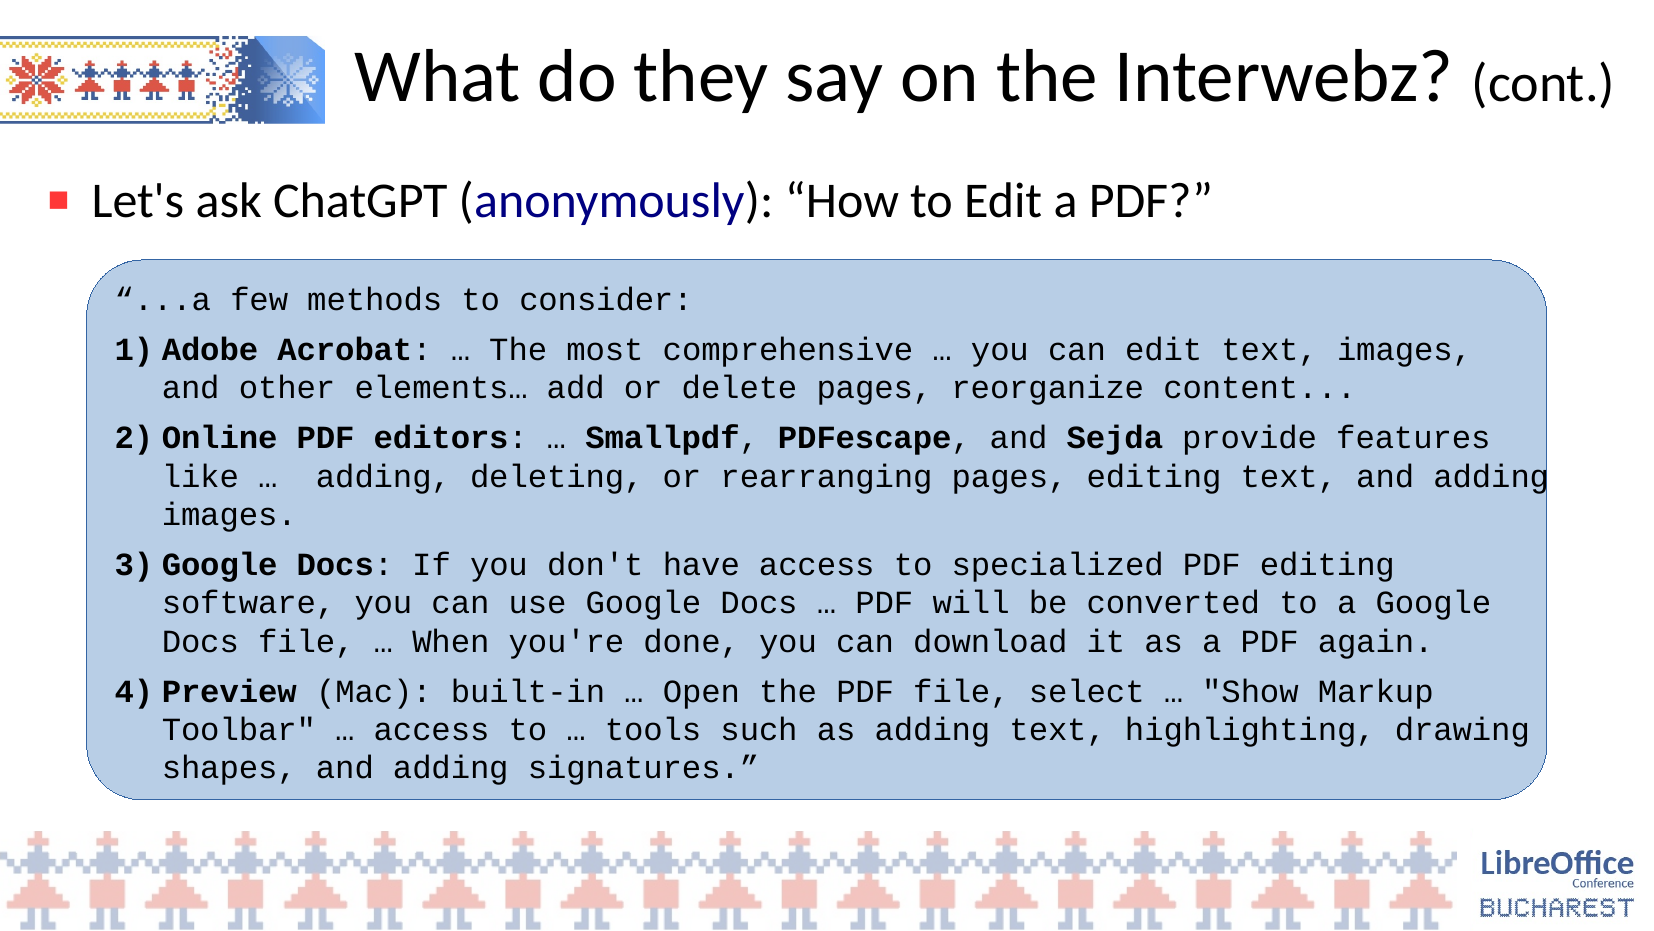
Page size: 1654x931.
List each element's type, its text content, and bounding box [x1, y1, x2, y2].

list Let's ask ChatGPT (anonymously): “How to Edit a PDF?” [47, 177, 1625, 827]
subtitle eyalroz1@gmx.com [1580, 812, 1640, 931]
text_box “...a few methods to consider: Adobe Acrobat: … The most comprehensive … you can edit text, images, and other elements… add or delete pages, reorganize content... Online PDF editors: … Smallpdf, PDFescape, and Sejda provide features like … adding, deleting, or rearranging pages, editing text, and adding images. Google Docs: If you don't have access to specialized PDF editing software, you can use Google Docs … PDF will be converted to a Google Docs file, … When you're done, you can download it as a PDF again. Preview (Mac): built-in … Open the PDF file, select … "Show Markup Toolbar" … access to … tools such as adding text, highlighting, drawing shapes, and adding signatures.” [86, 259, 1547, 800]
subtitle eyalroz1@gmx.com [0, 35, 325, 124]
title What do they say on the Interwebz? (cont.) [354, 23, 1625, 142]
